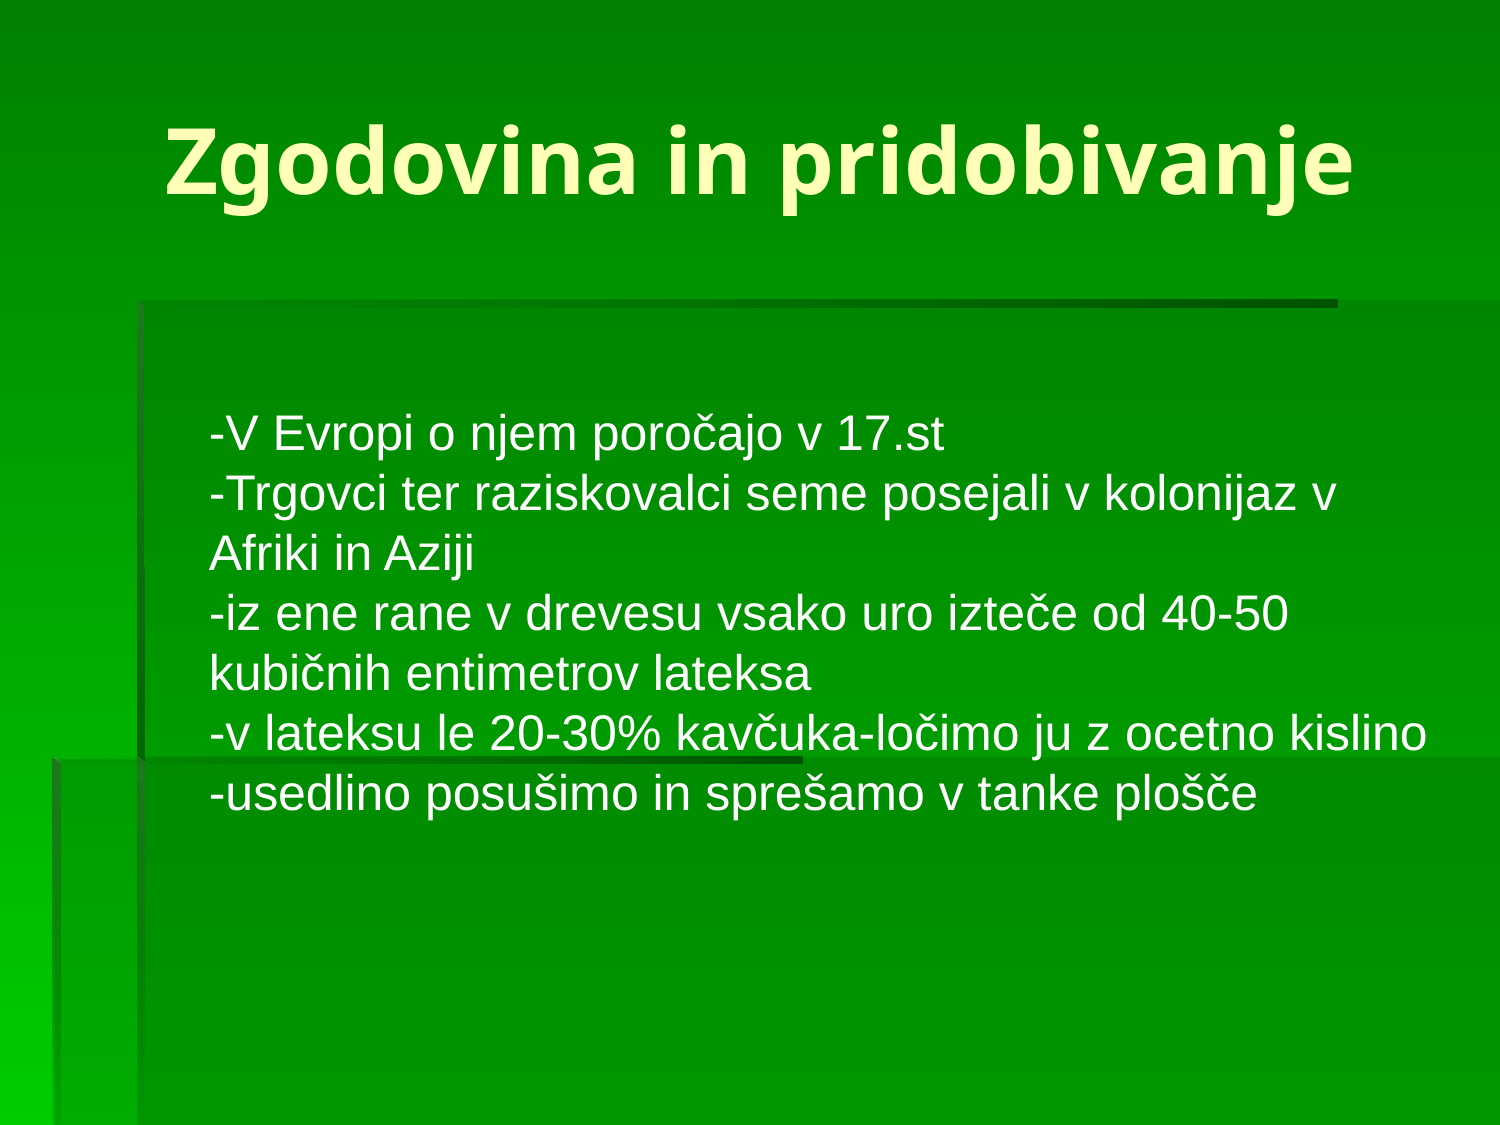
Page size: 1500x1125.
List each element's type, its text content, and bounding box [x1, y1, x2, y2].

title Zgodovina in pridobivanje [75, 40, 1451, 275]
list -V Evropi o njem poročajo v 17.st -Trgovci ter raziskovalci seme posejali v kolonijaz v Afriki in Aziji -iz ene rane v drevesu vsako uro izteče od 40-50 kubičnih entimetrov lateksa -v lateksu le 20-30% kavčuka-ločimo ju z ocetno kislino -usedlino posušimo in sprešamo v tanke plošče [137, 312, 1451, 1000]
